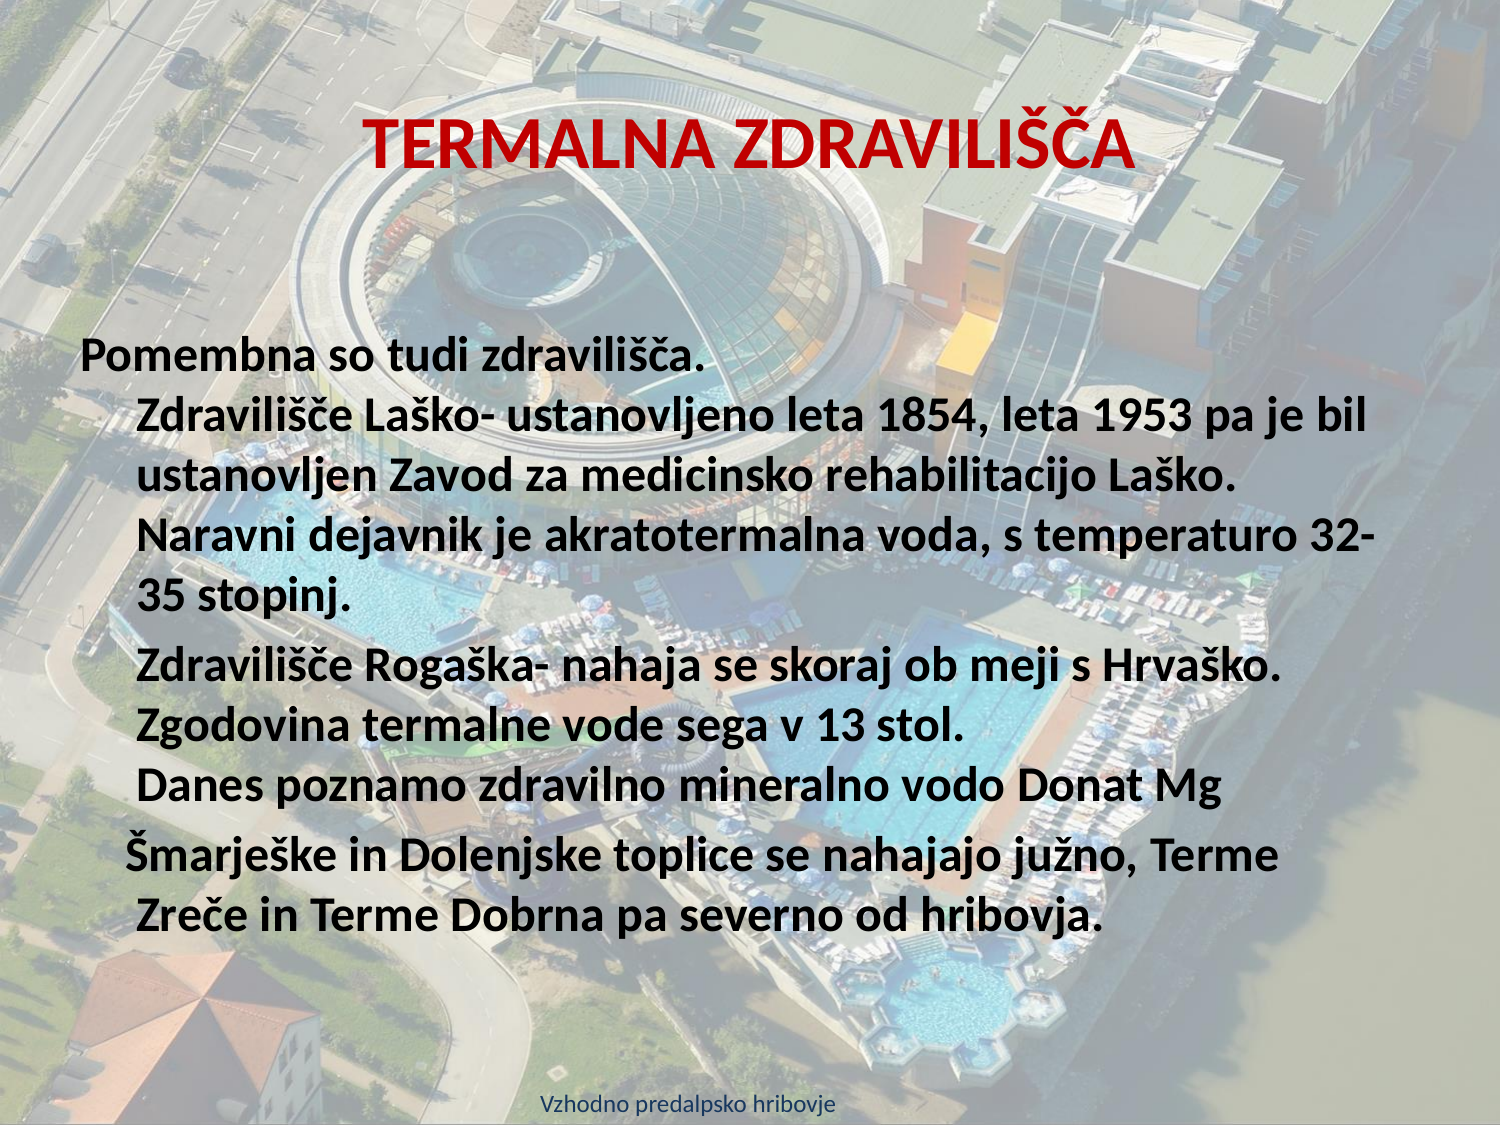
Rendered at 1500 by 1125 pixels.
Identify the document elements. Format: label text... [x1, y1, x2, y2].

list Pomembna so tudi zdravilišča. Zdravilišče Laško- ustanovljeno leta 1854, leta 1953 pa je bil ustanovljen Zavod za medicinsko rehabilitacijo Laško. Naravni dejavnik je akratotermalna voda, s temperaturo 32- 35 stopinj. Zdravilišče Rogaška- nahaja se skoraj ob meji s Hrvaško. Zgodovina termalne vode sega v 13 stol. Danes poznamo zdravilno mineralno vodo Donat Mg Šmarješke in Dolenjske toplice se nahajajo južno, Terme Zreče in Terme Dobrna pa severno od hribovja. [64, 314, 1415, 1057]
title Termalna zdravilišča [75, 45, 1425, 233]
text_box Vzhodno predalpsko hribovje [525, 1079, 927, 1125]
picture [0, 0, 1500, 1125]
